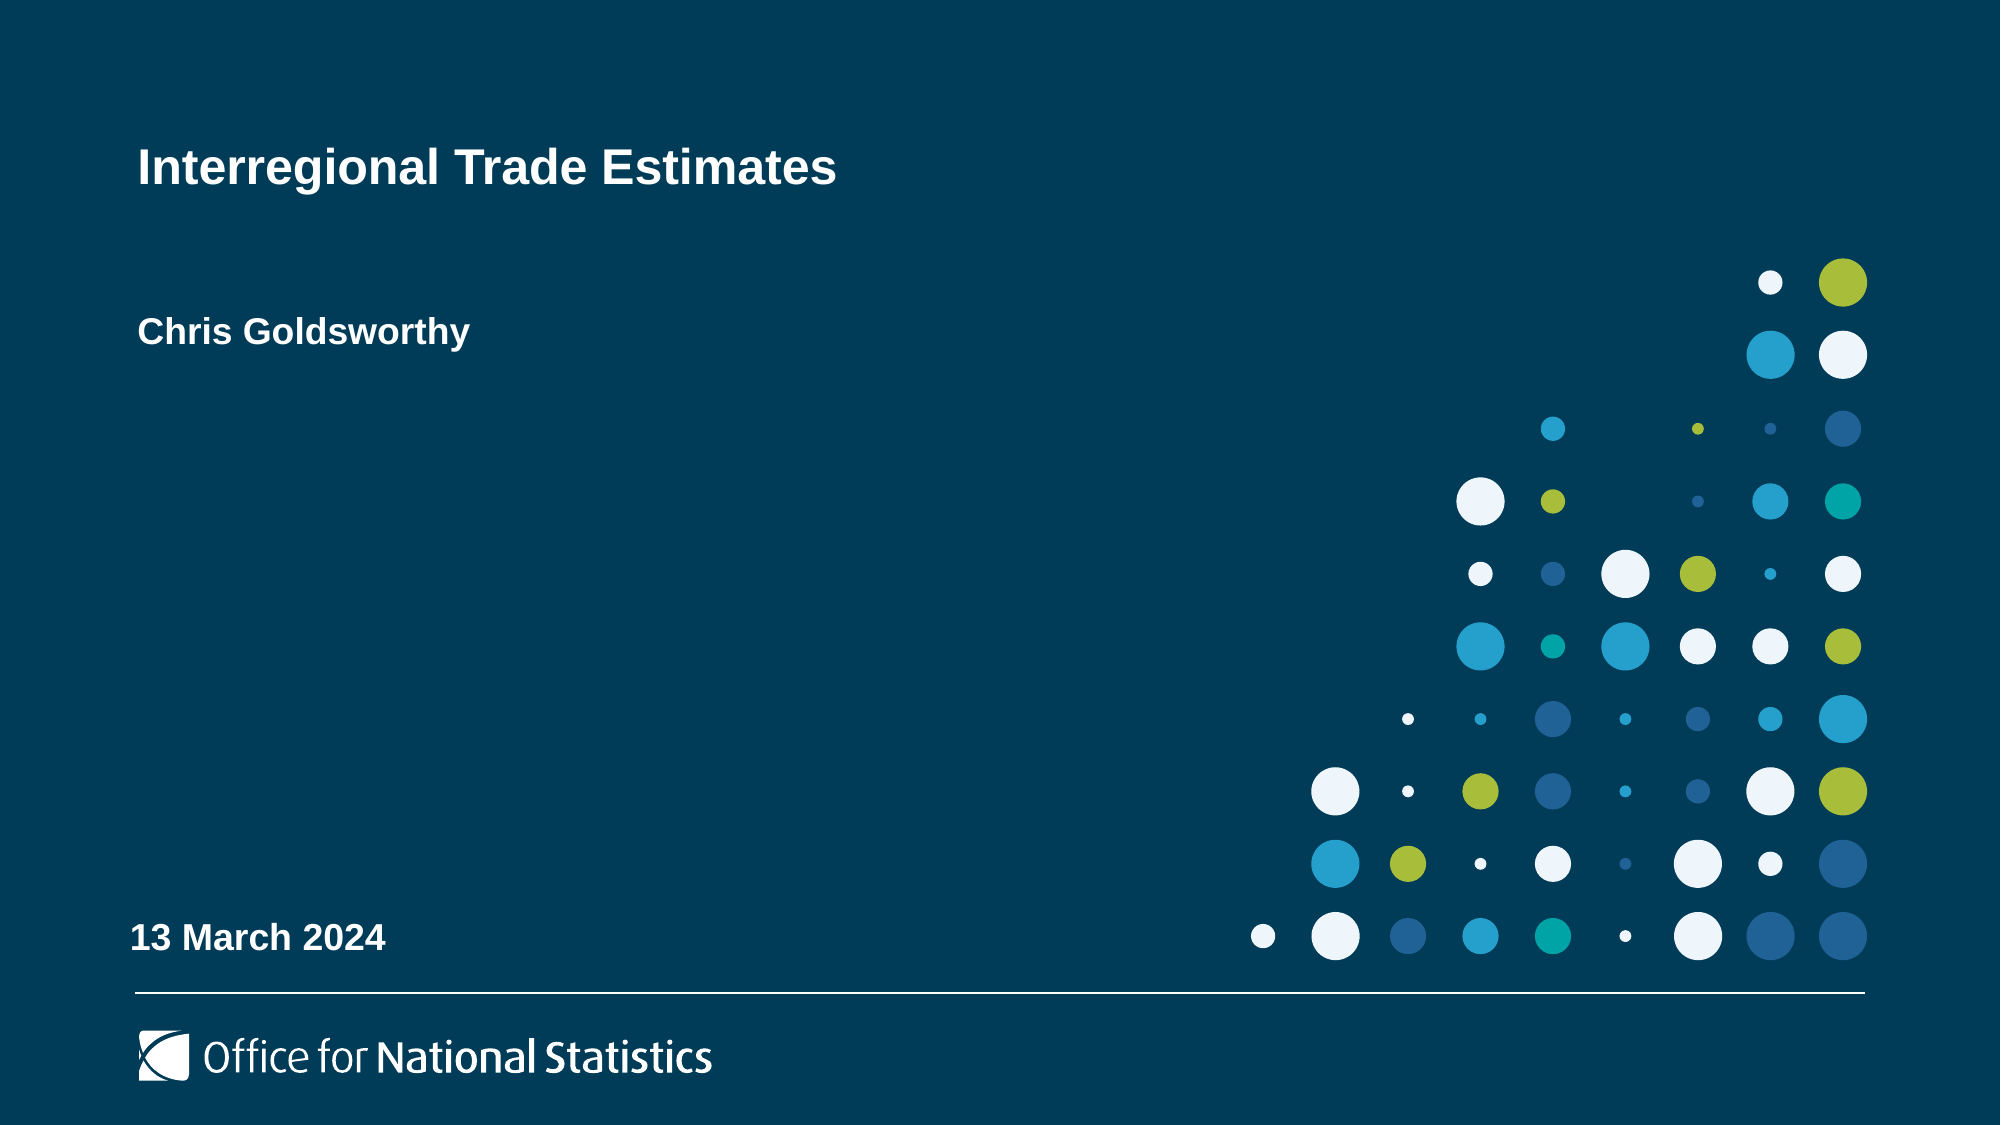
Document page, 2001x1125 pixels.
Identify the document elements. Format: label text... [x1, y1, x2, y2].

text_box 13 March 2024 [130, 904, 581, 966]
title Interregional Trade Estimates Chris Goldsworthy [137, 139, 1193, 357]
text_box 28 February 2022 [137, 899, 588, 960]
